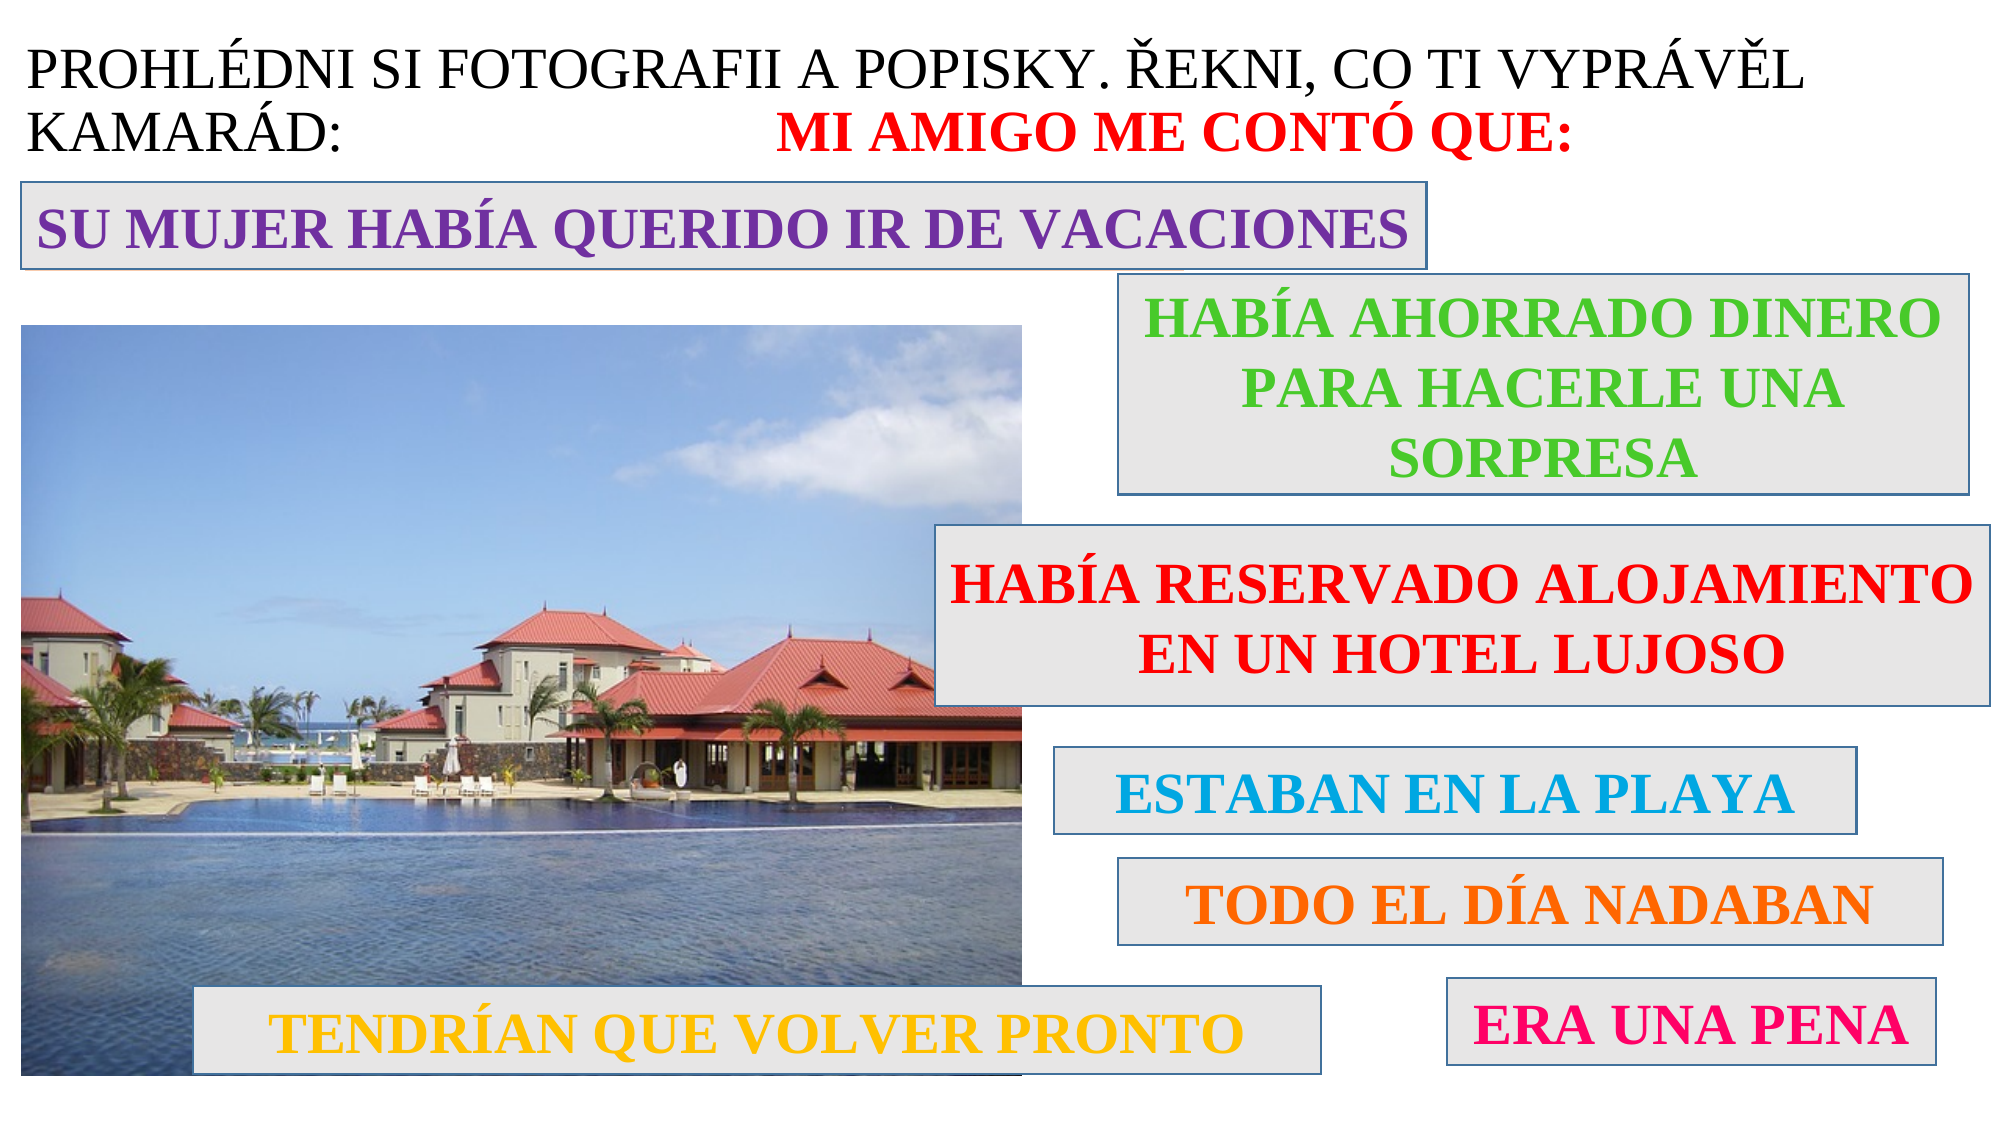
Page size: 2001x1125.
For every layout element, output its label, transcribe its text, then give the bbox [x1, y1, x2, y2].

text_box SU MUJER HABÍA QUERIDO IR DE VACACIONES [21, 181, 1427, 269]
text_box ERA UNA PENA [1446, 977, 1937, 1065]
text_box TENDRÍAN QUE VOLVER PRONTO [192, 986, 1322, 1074]
text_box HABÍA RESERVADO ALOJAMIENTO EN UN HOTEL LUJOSO [935, 524, 1991, 707]
picture [21, 325, 1022, 1076]
text_box TODO EL DÍA NADABAN [1117, 857, 1943, 946]
text_box HABÍA AHORRADO DINERO PARA HACERLE UNA SORPRESA [1117, 273, 1969, 495]
list PROHLÉDNI SI FOTOGRAFII A POPISKY. ŘEKNI, CO TI VYPRÁVĚL KAMARÁD: MI AMIGO ME CONTÓ QUE: [11, 30, 1983, 1095]
text_box ESTABAN EN LA PLAYA [1054, 747, 1857, 835]
